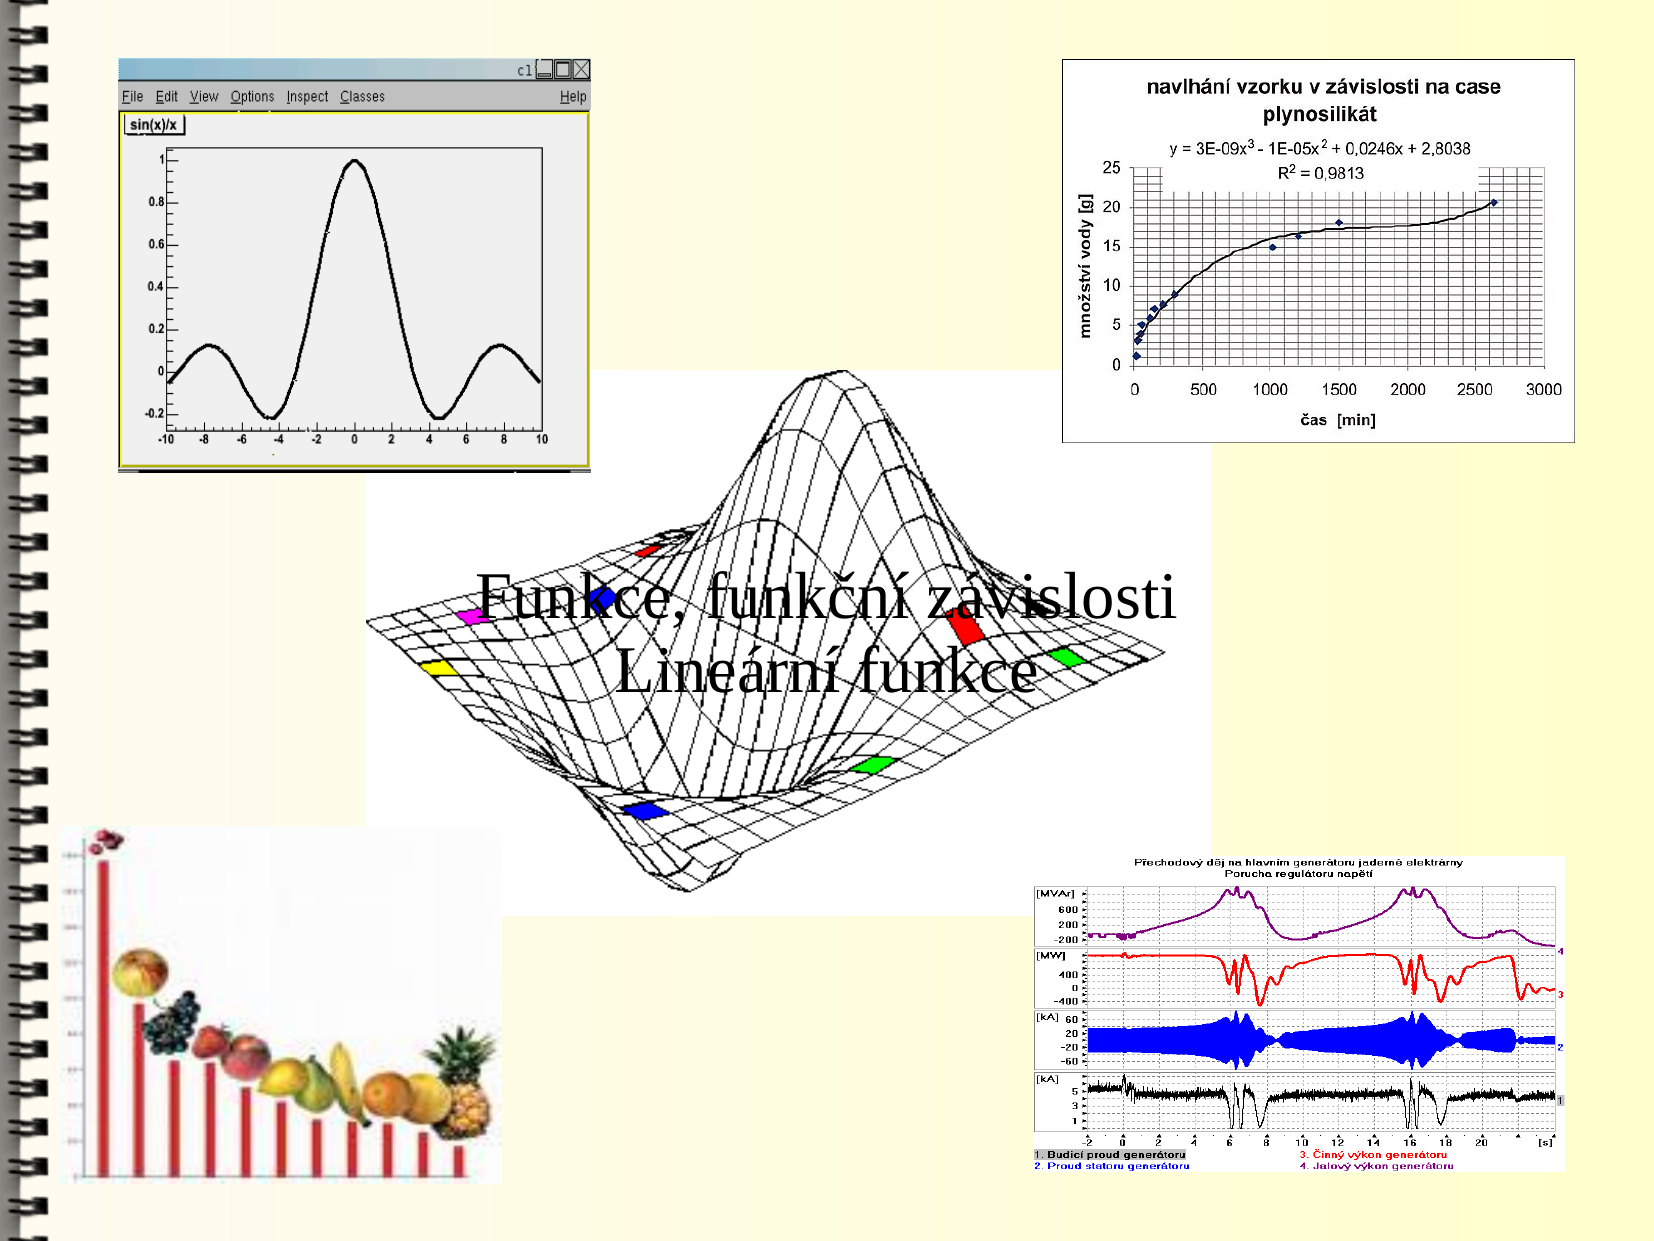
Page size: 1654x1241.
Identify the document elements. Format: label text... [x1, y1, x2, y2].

picture [0, 0, 1654, 1241]
picture [1062, 59, 1575, 443]
picture [1033, 856, 1565, 1172]
subtitle Funkce, funkční závislosti Lineární funkce [121, 102, 1534, 1164]
picture [118, 58, 591, 473]
